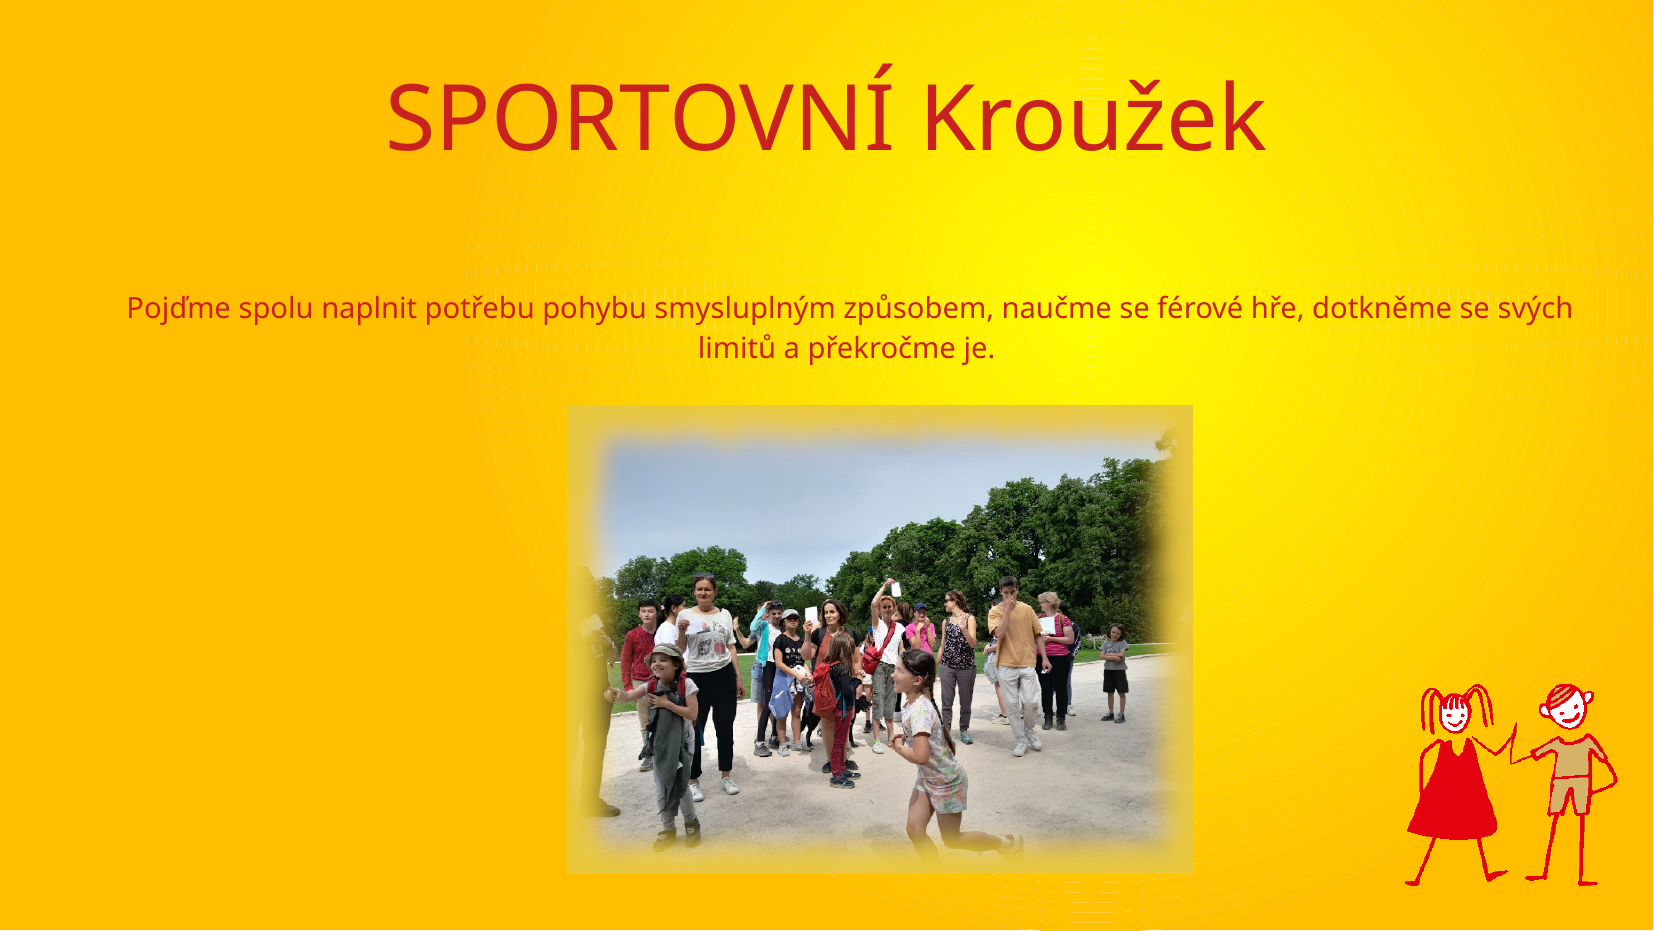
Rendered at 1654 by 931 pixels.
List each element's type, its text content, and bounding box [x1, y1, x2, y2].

subtitle Pojďme spolu naplnit potřebu pohybu smysluplným způsobem, naučme se férové hře, dotkněme se svých limitů a překročme je. [106, 217, 1595, 438]
picture [1405, 684, 1618, 886]
title SPORTOVNÍ Kroužek [82, 37, 1571, 193]
picture [567, 405, 1193, 875]
